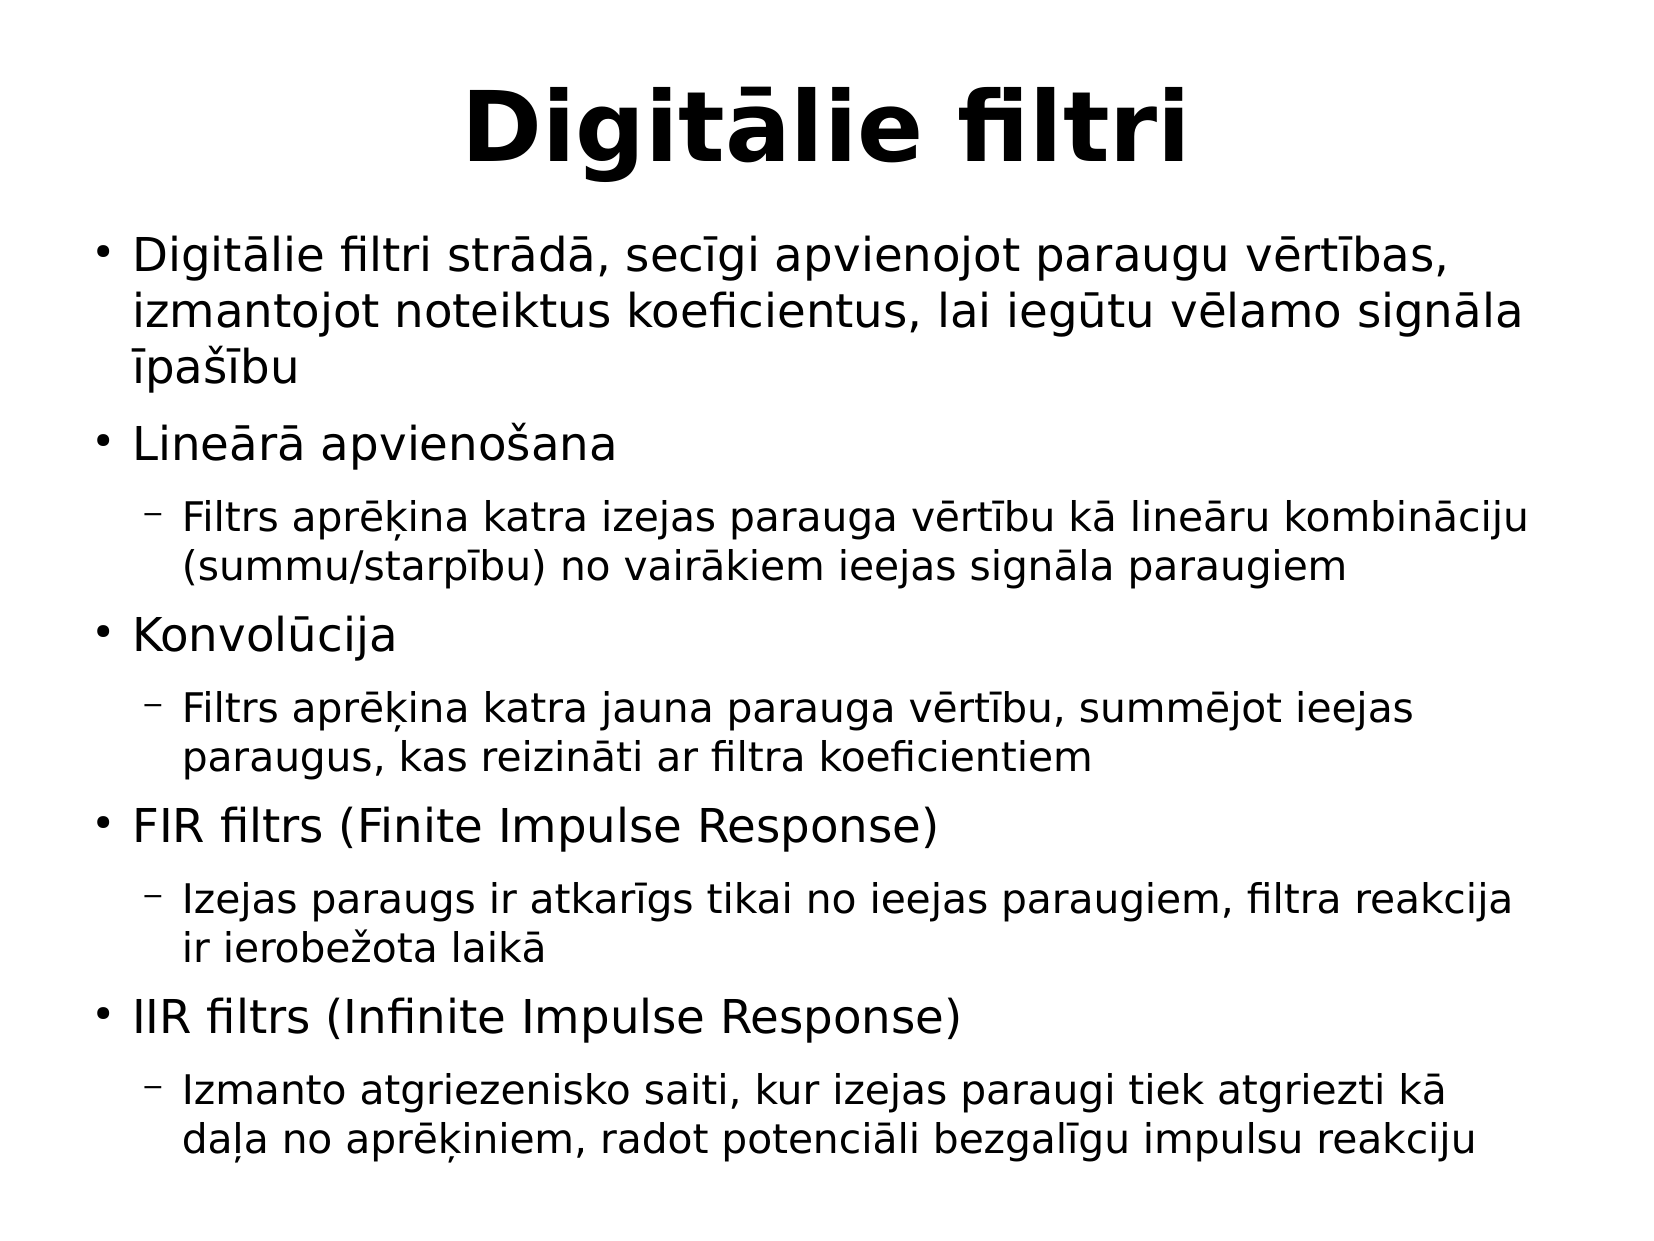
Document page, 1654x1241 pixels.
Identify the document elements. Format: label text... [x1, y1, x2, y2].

title Digitālie filtri [82, 49, 1571, 196]
list Digitālie filtri strādā, secīgi apvienojot paraugu vērtības, izmantojot noteiktus koeficientus, lai iegūtu vēlamo signāla īpašību Lineārā apvienošana Filtrs aprēķina katra izejas parauga vērtību kā lineāru kombināciju (summu/starpību) no vairākiem ieejas signāla paraugiem Konvolūcija Filtrs aprēķina katra jauna parauga vērtību, summējot ieejas paraugus, kas reizināti ar filtra koeficientiem FIR filtrs (Finite Impulse Response) Izejas paraugs ir atkarīgs tikai no ieejas paraugiem, filtra reakcija ir ierobežota laikā IIR filtrs (Infinite Impulse Response) Izmanto atgriezenisko saiti, kur izejas paraugi tiek atgriezti kā daļa no aprēķiniem, radot potenciāli bezgalīgu impulsu reakciju [82, 225, 1538, 1186]
